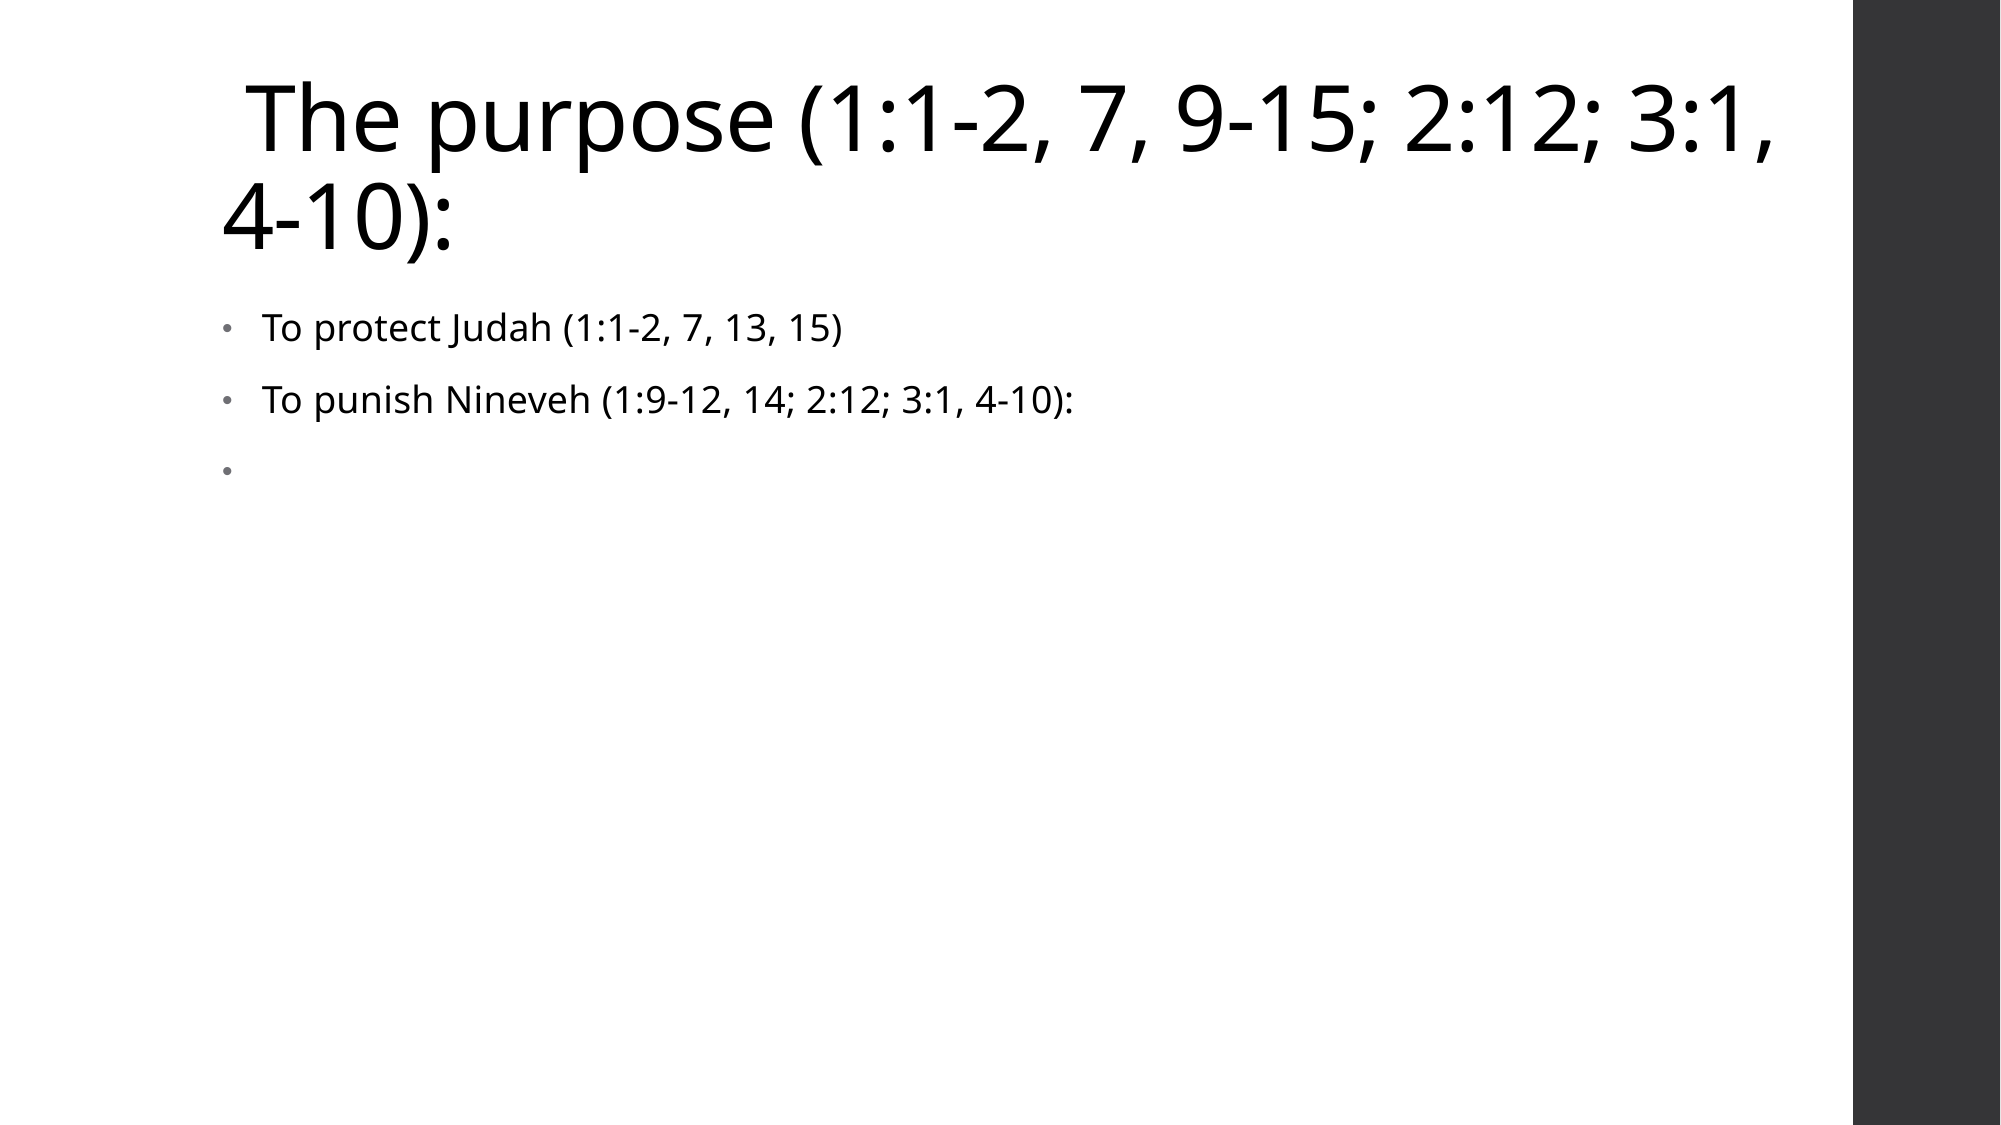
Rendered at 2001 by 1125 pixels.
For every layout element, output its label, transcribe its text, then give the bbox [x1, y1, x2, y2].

title The purpose (1:1-2, 7, 9-15; 2:12; 3:1, 4-10): [206, 60, 1797, 278]
list To protect Judah (1:1-2, 7, 13, 15) To punish Nineveh (1:9-12, 14; 2:12; 3:1, 4-10): [206, 299, 1617, 1014]
